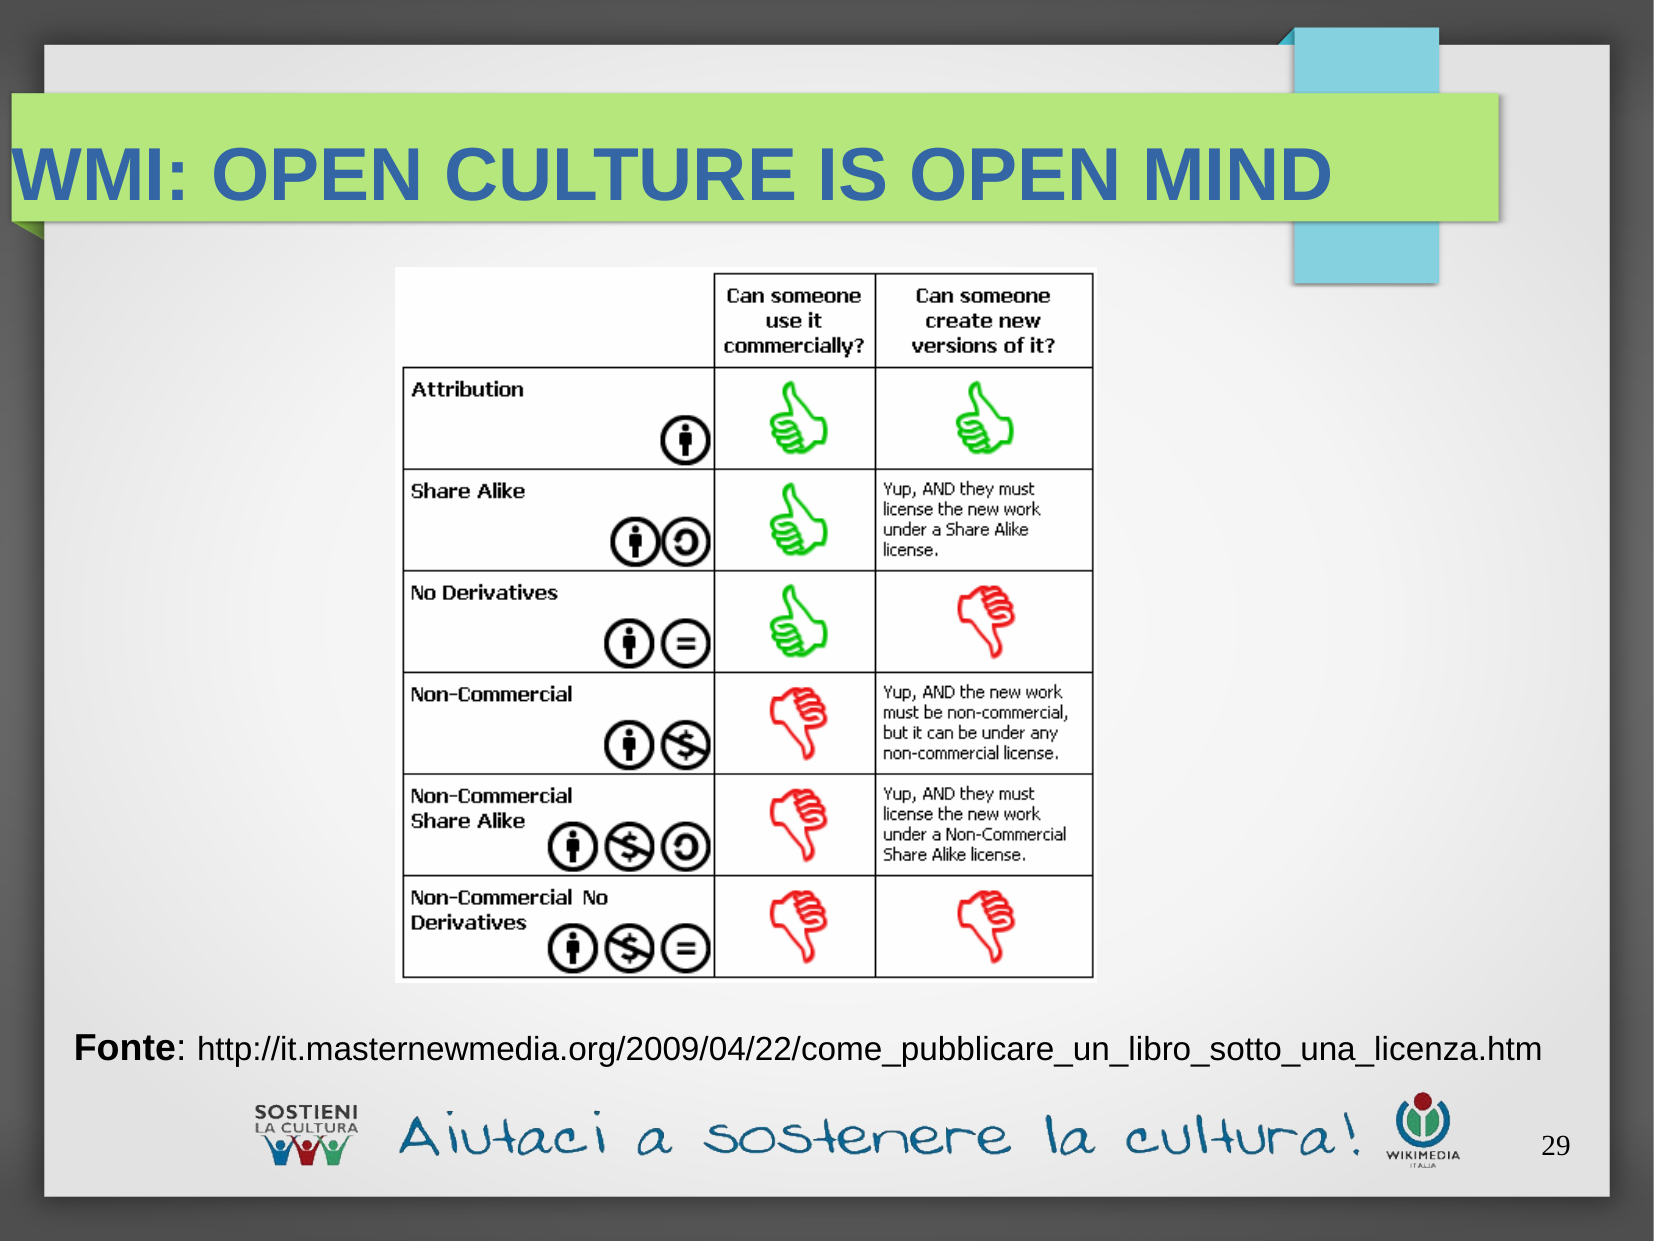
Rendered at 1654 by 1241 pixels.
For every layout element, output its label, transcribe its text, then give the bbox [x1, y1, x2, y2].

text_box Fonte: http://it.masternewmedia.org/2009/04/22/come_pubblicare_un_libro_sotto_una_licenza.htm [59, 1018, 1583, 1077]
subtitle [94, 614, 1607, 1123]
picture [0, 0, 1654, 1241]
title WMI: OPEN CULTURE IS OPEN MIND [11, 17, 1642, 249]
